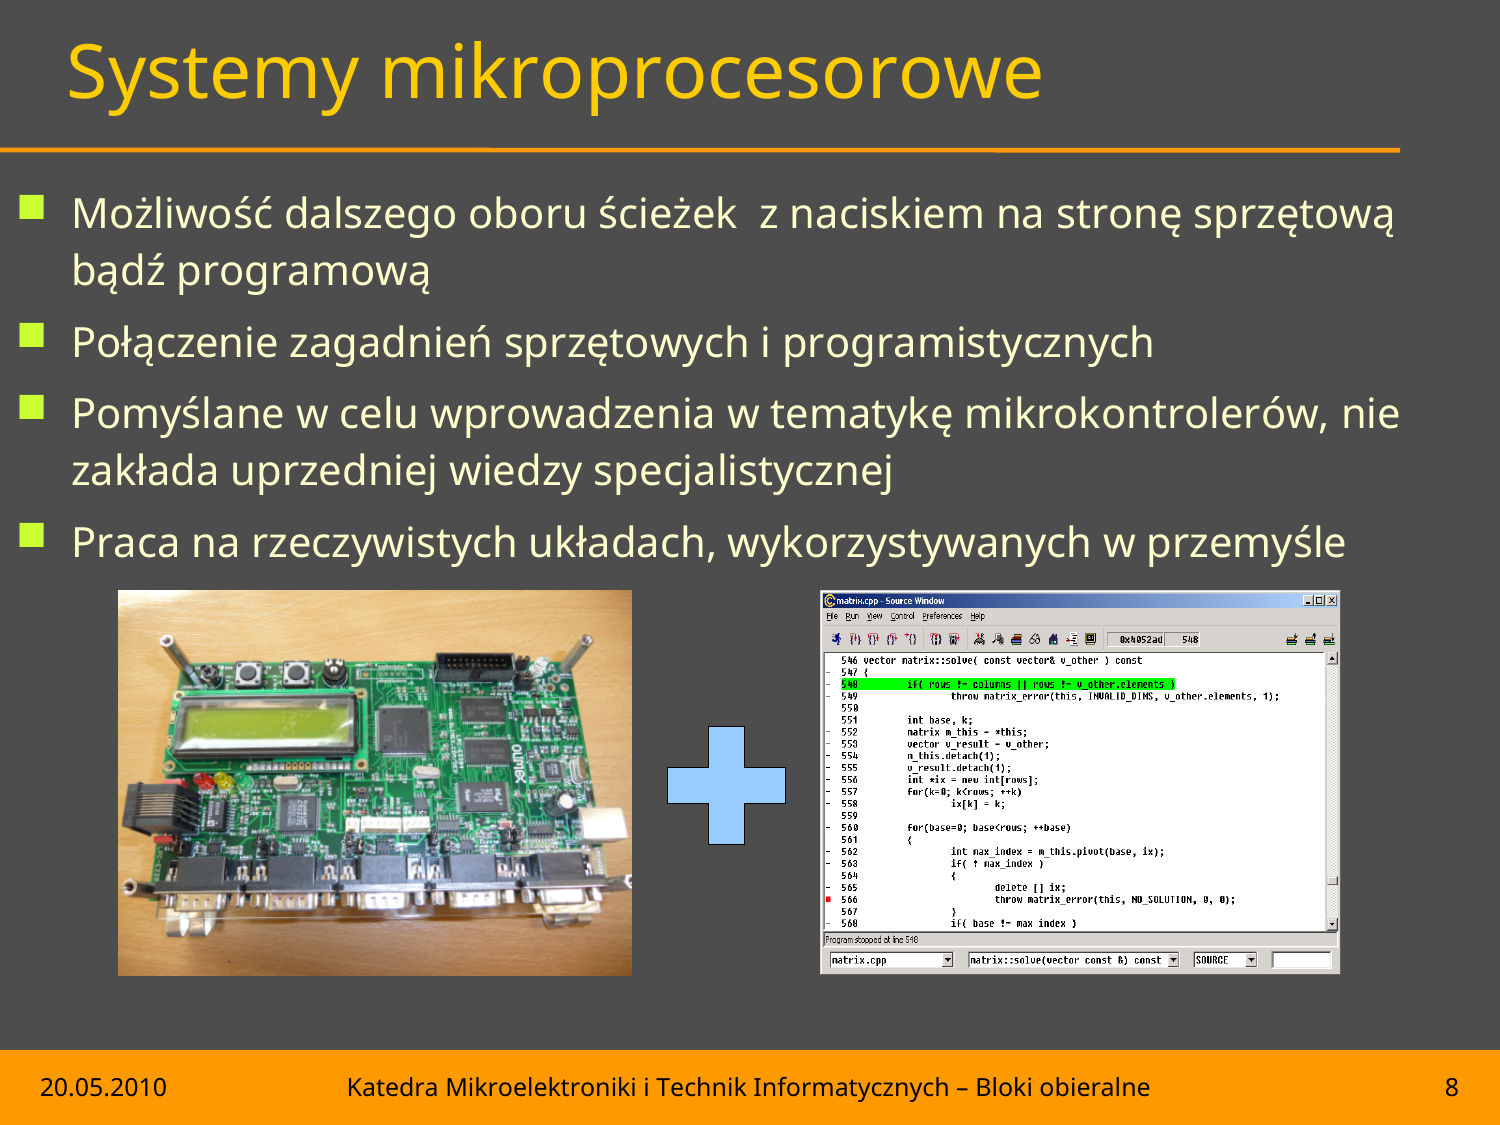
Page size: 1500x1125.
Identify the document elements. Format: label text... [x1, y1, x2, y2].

title Systemy mikroprocesorowe [52, 12, 1469, 127]
text_box [667, 726, 786, 845]
picture [118, 590, 632, 976]
picture [820, 590, 1341, 975]
list Możliwość dalszego oboru ścieżek z naciskiem na stronę sprzętową bądź programową Połączenie zagadnień sprzętowych i programistycznych Pomyślane w celu wprowadzenia w tematykę mikrokontrolerów, nie zakłada uprzedniej wiedzy specjalistycznej Praca na rzeczywistych układach, wykorzystywanych w przemyśle [1, 176, 1477, 1002]
